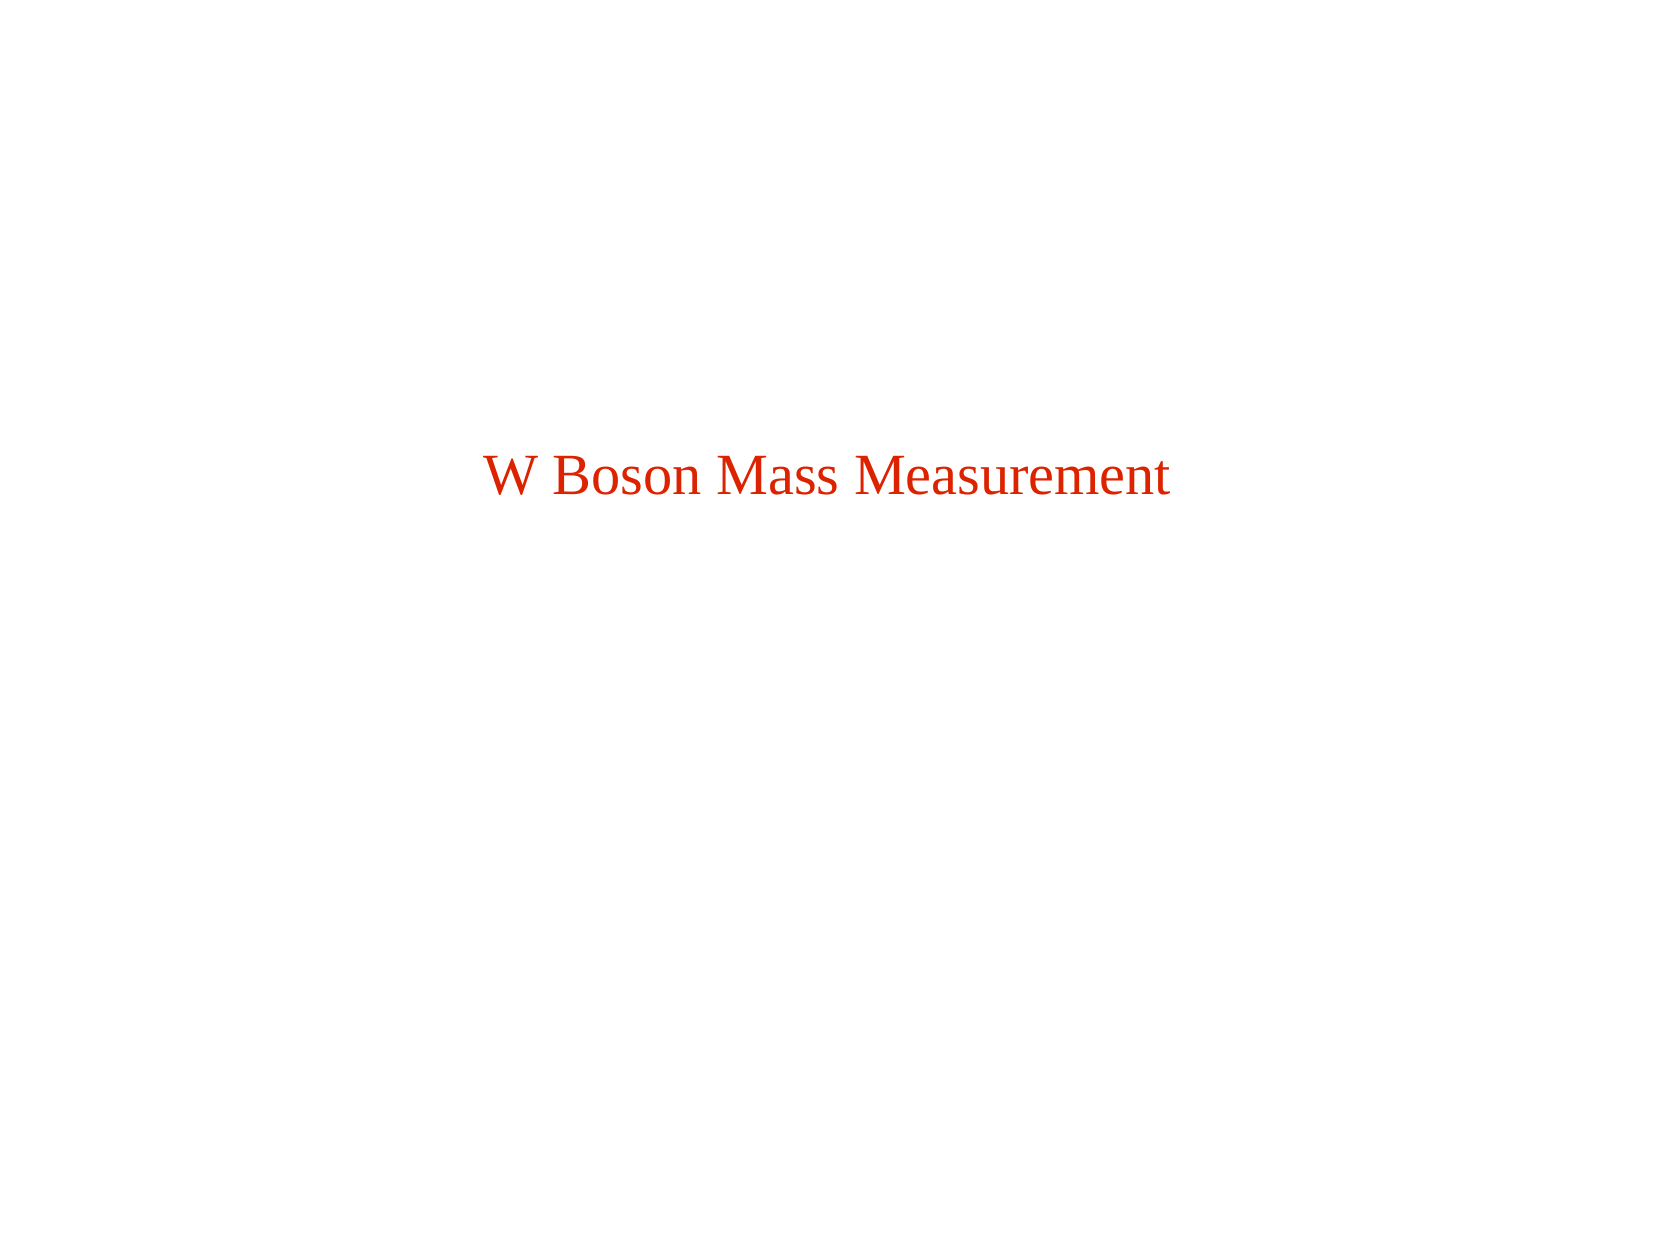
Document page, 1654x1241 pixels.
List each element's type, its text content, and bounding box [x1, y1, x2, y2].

title W Boson Mass Measurement [121, 398, 1534, 551]
